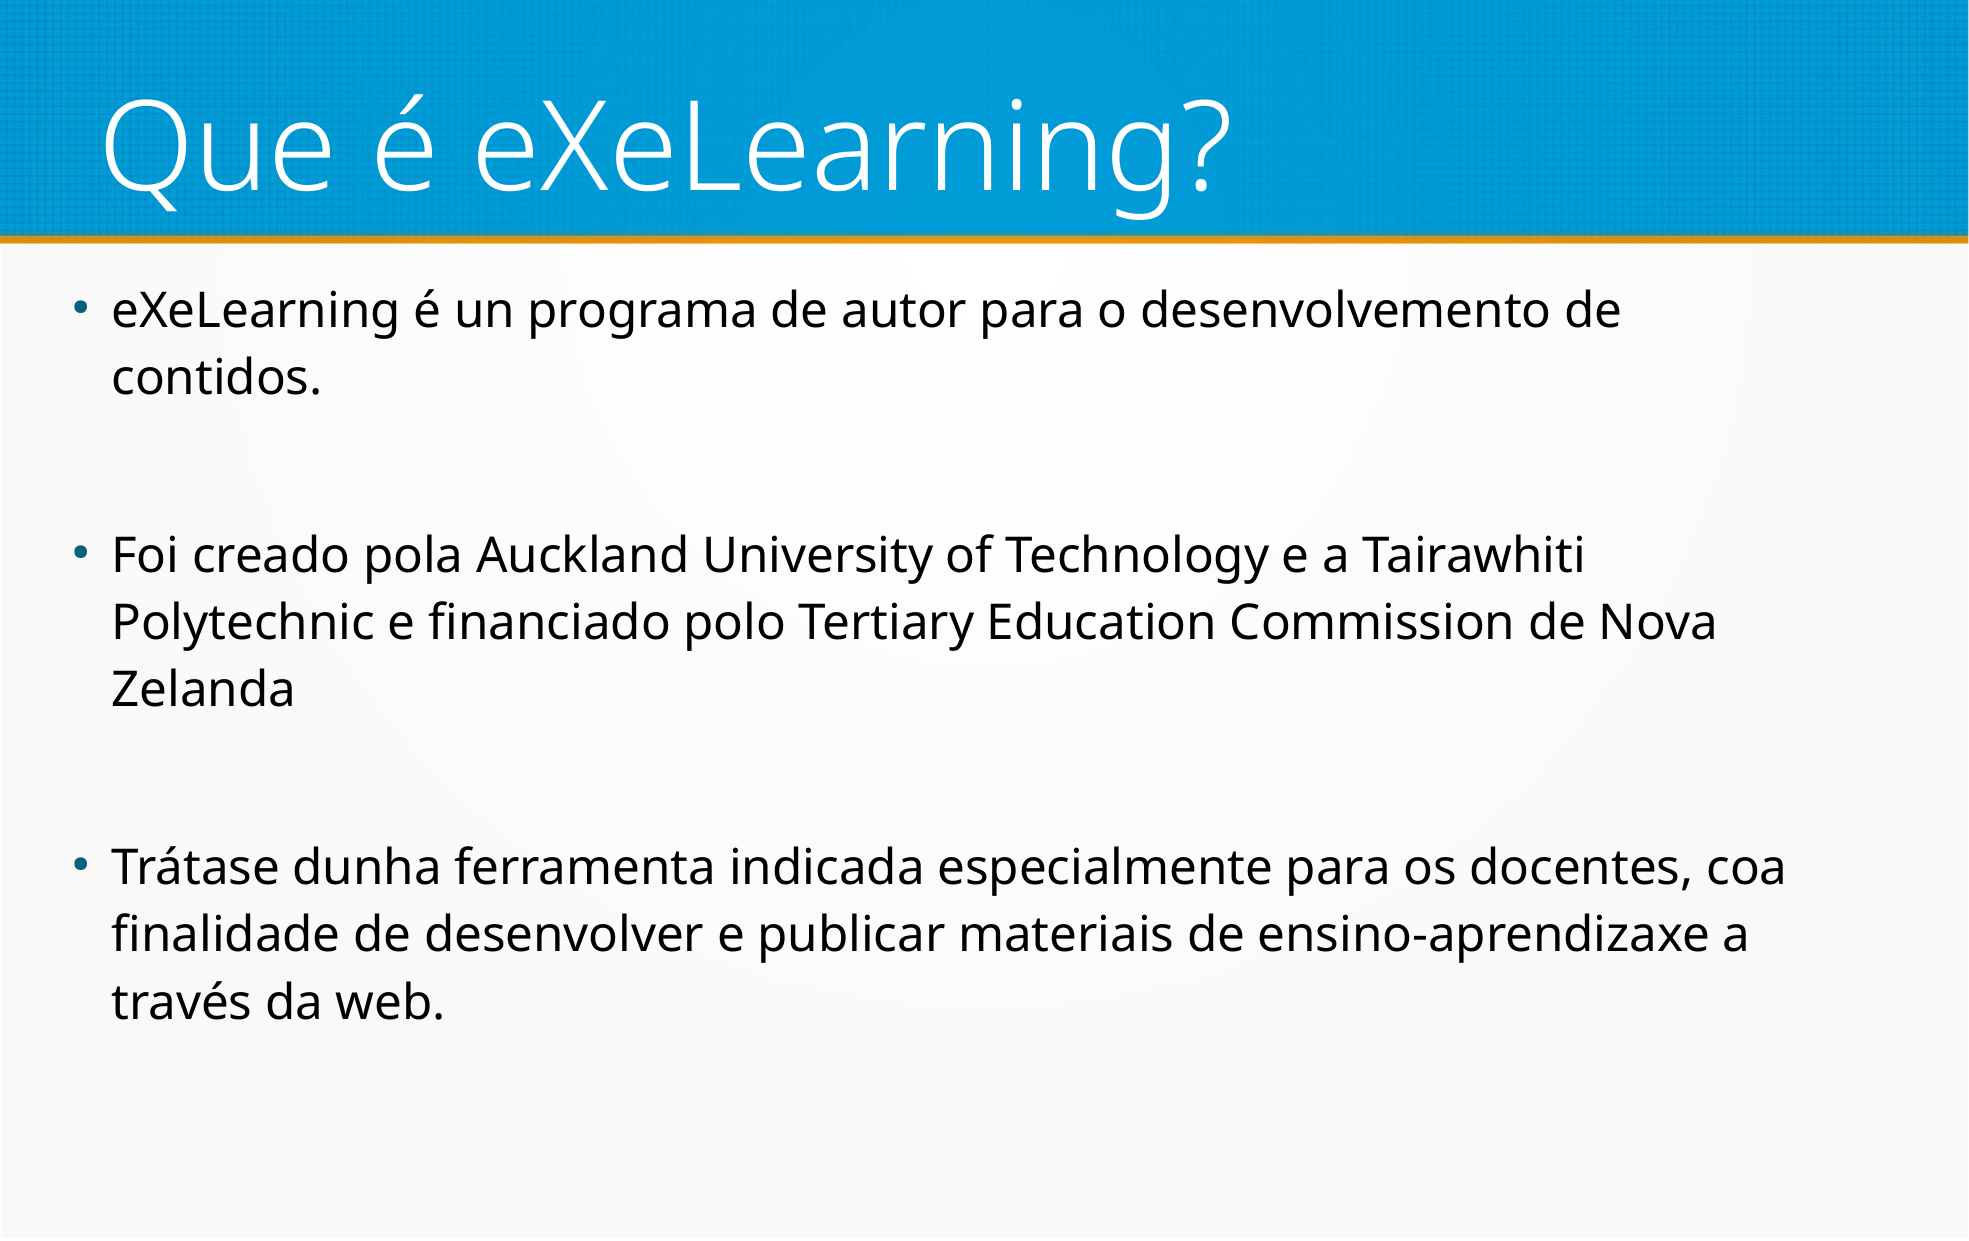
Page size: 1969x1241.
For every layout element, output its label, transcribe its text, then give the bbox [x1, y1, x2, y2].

title Que é eXeLearning? [98, 19, 1870, 227]
list eXeLearning é un programa de autor para o desenvolvemento de contidos. Foi creado pola Auckland University of Technology e a Tairawhiti Polytechnic e financiado polo Tertiary Education Commission de Nova Zelanda Trátase dunha ferramenta indicada especialmente para os docentes, coa finalidade de desenvolver e publicar materiais de ensino-aprendizaxe a través da web. [59, 274, 1821, 1040]
picture [0, 233, 1969, 1241]
